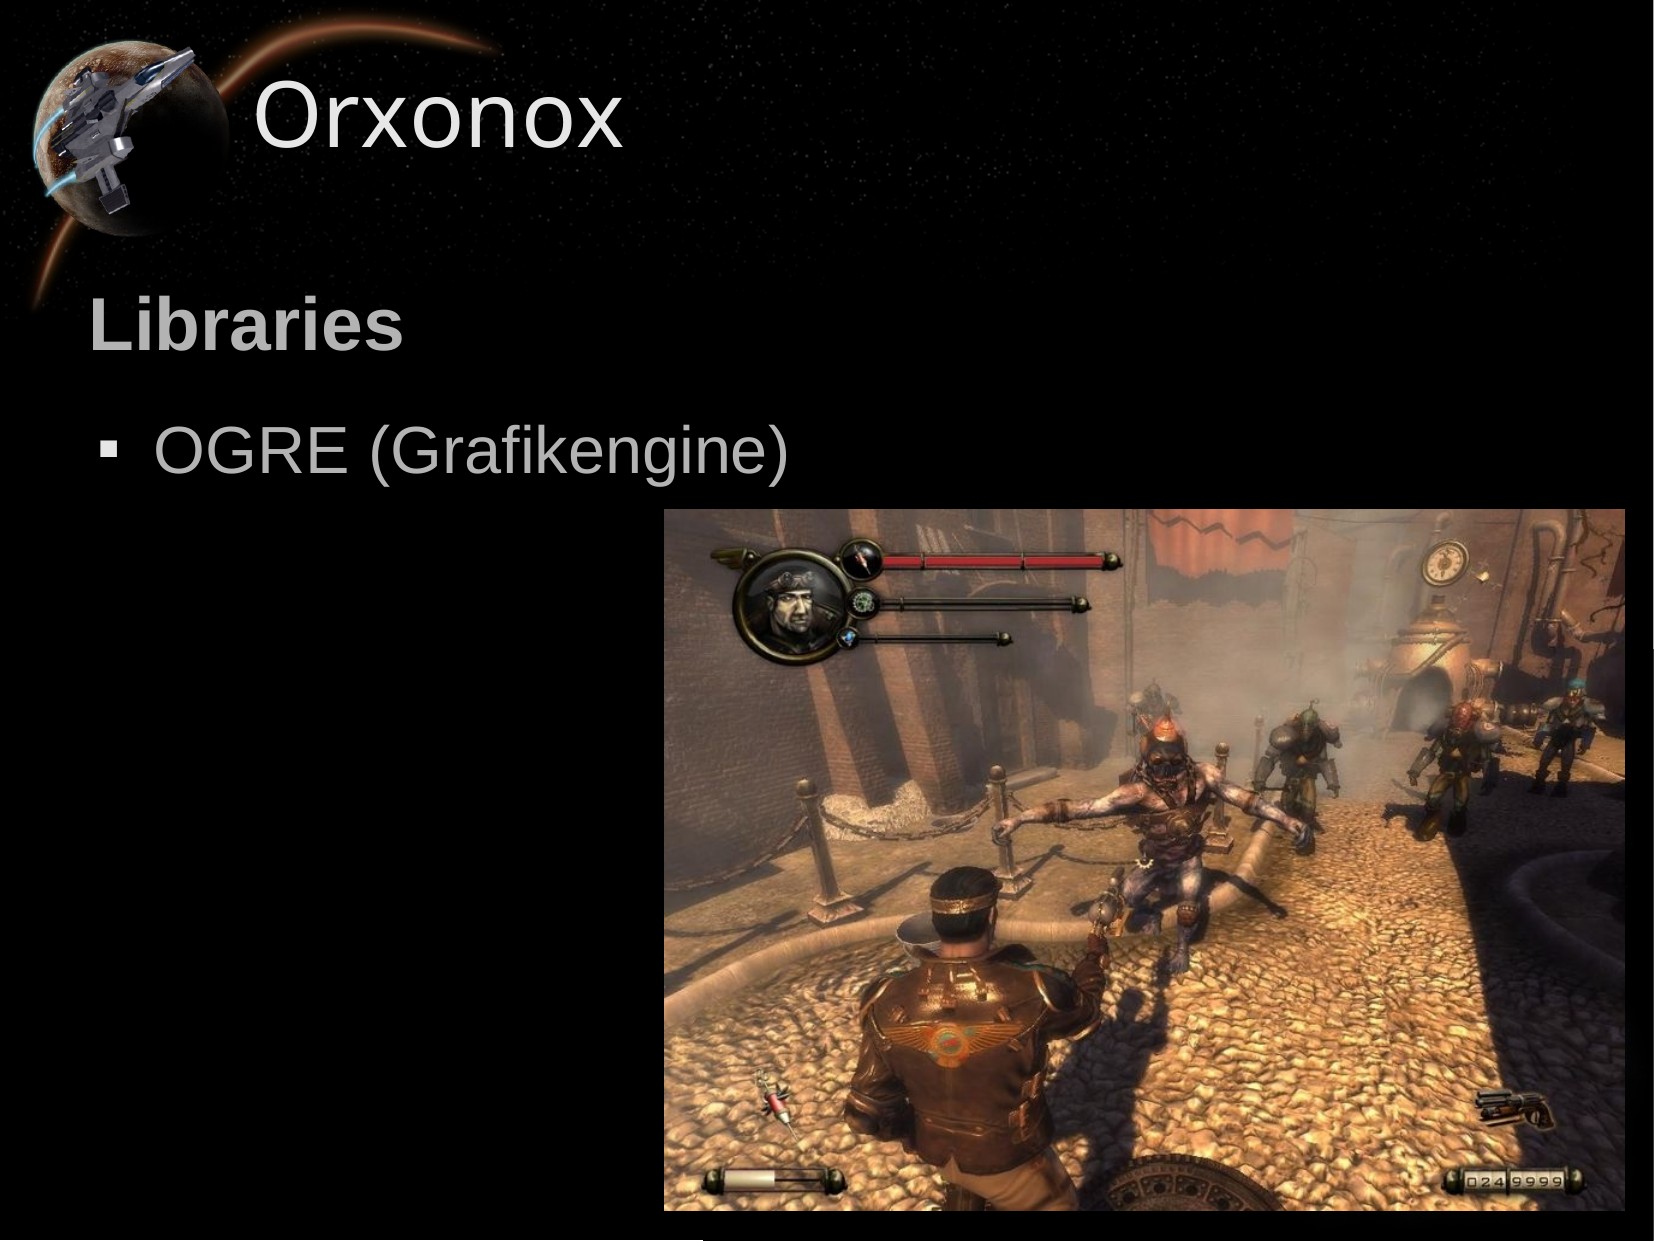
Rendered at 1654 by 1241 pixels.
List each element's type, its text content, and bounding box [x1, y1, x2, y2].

title Libraries [88, 265, 1577, 384]
picture [0, 0, 1607, 443]
list OGRE (Grafikengine) [82, 413, 1571, 1133]
picture [664, 509, 1654, 1241]
